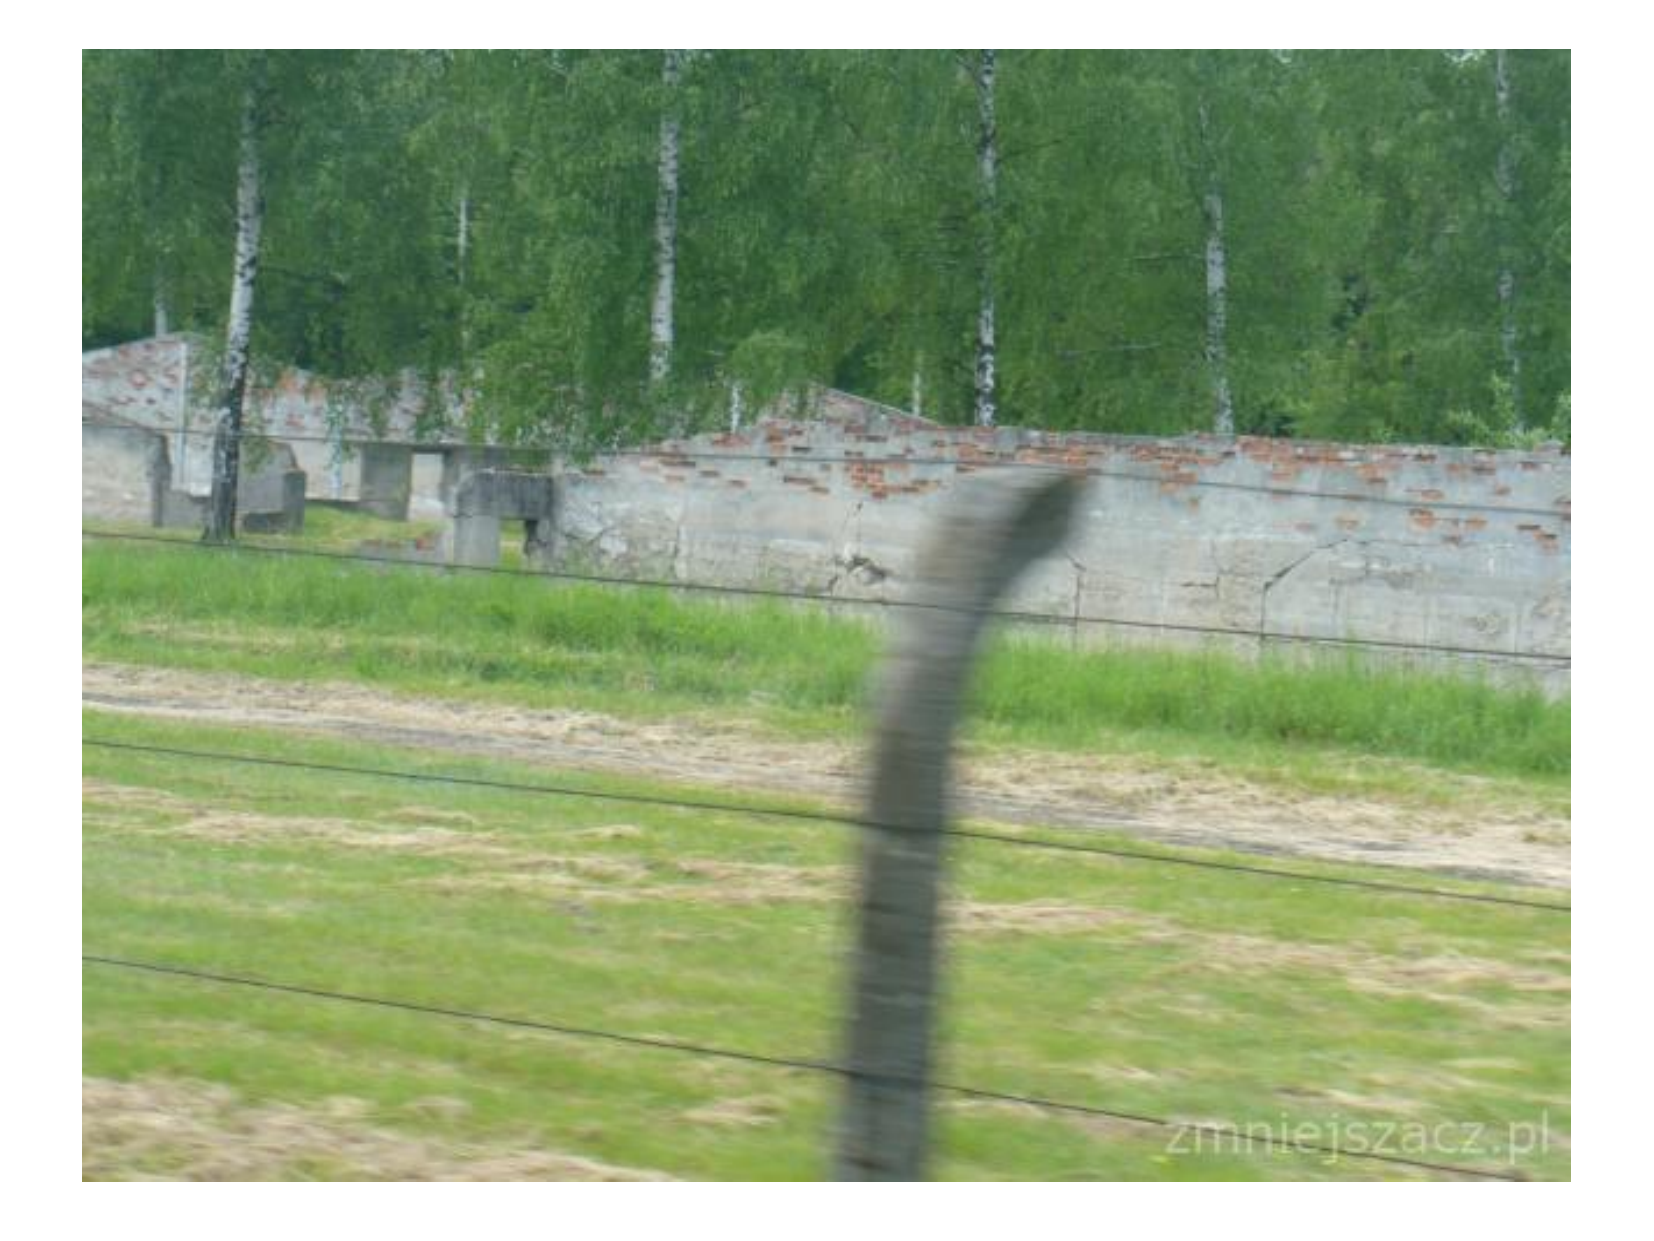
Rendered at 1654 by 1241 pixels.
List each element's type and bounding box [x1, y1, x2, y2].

picture [82, 49, 1571, 1182]
